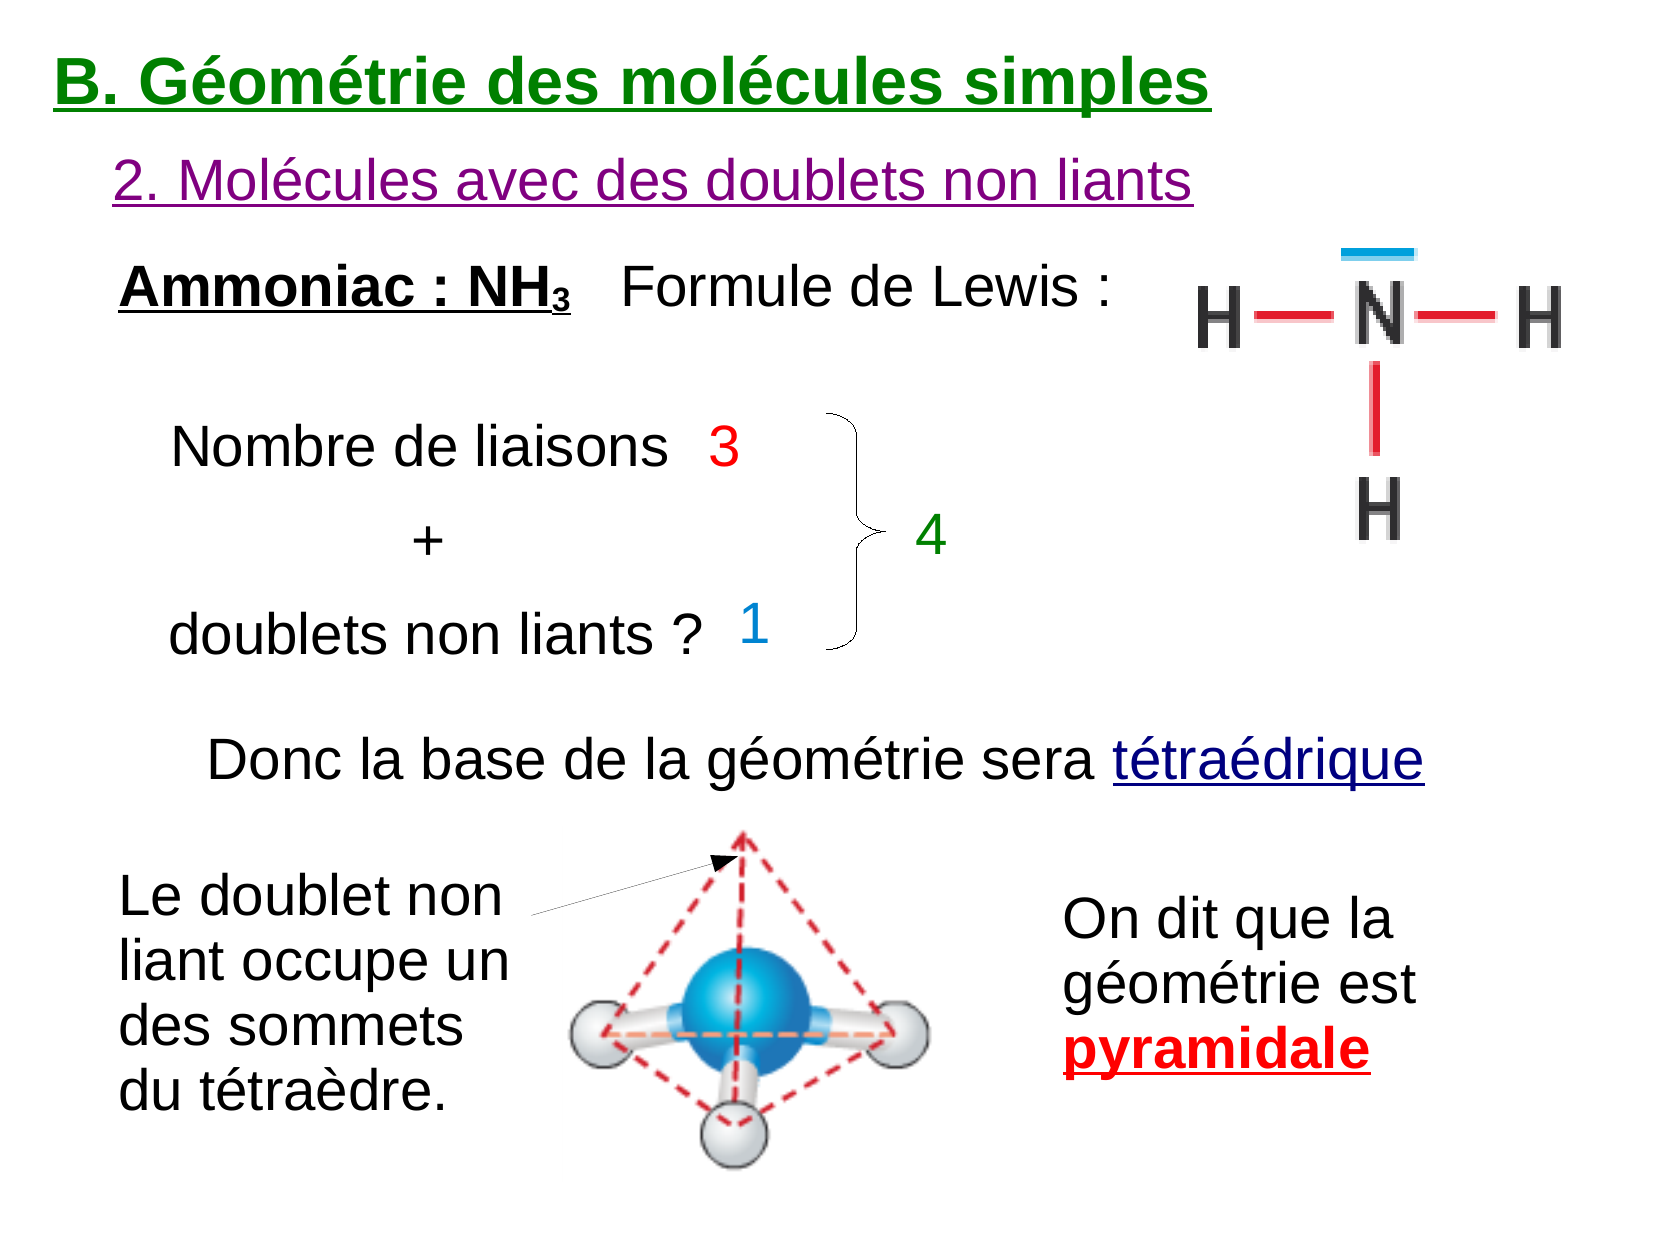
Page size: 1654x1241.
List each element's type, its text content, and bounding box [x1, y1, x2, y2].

list 2. Molécules avec des doublets non liants [112, 147, 1595, 213]
list 3 [708, 413, 798, 479]
list Formule de Lewis : [620, 254, 1181, 355]
picture [561, 826, 945, 1182]
list 4 [915, 501, 1004, 567]
list B. Géométrie des molécules simples [53, 43, 1536, 119]
list 1 [738, 590, 827, 656]
list Nombre de liaisons + doublets non liants ? [147, 413, 709, 667]
list Ammoniac : NH3 [118, 254, 591, 355]
list On dit que la géométrie est pyramidale [1062, 885, 1506, 1082]
list Le doublet non liant occupe un des sommets du tétraèdre. [118, 862, 532, 1123]
picture [1181, 236, 1586, 562]
list Donc la base de la géométrie sera tétraédrique [206, 726, 1506, 827]
